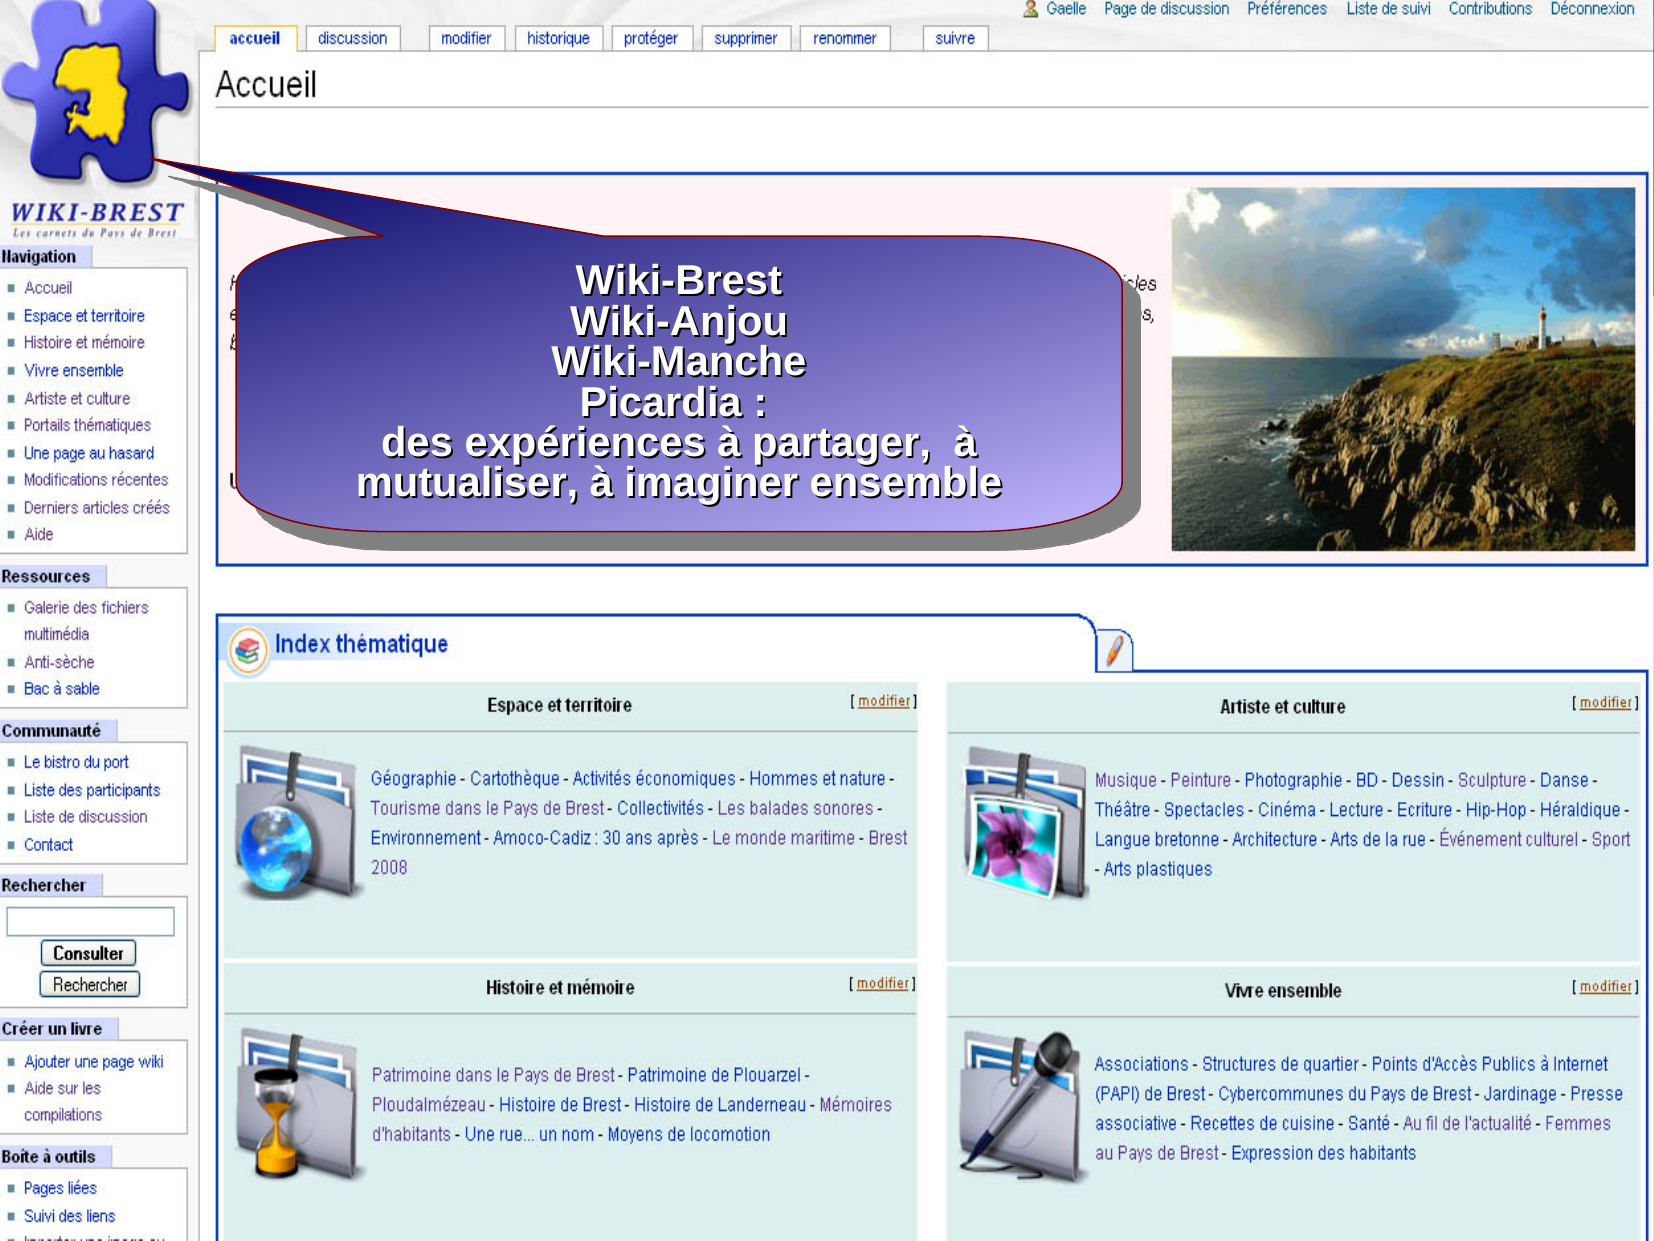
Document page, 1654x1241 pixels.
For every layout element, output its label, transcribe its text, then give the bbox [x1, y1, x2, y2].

picture [0, 0, 1654, 1241]
text_box Wiki-Brest Wiki-Anjou Wiki-Manche Picardia : des expériences à partager, à mutualiser, à imaginer ensemble [150, 158, 1123, 532]
